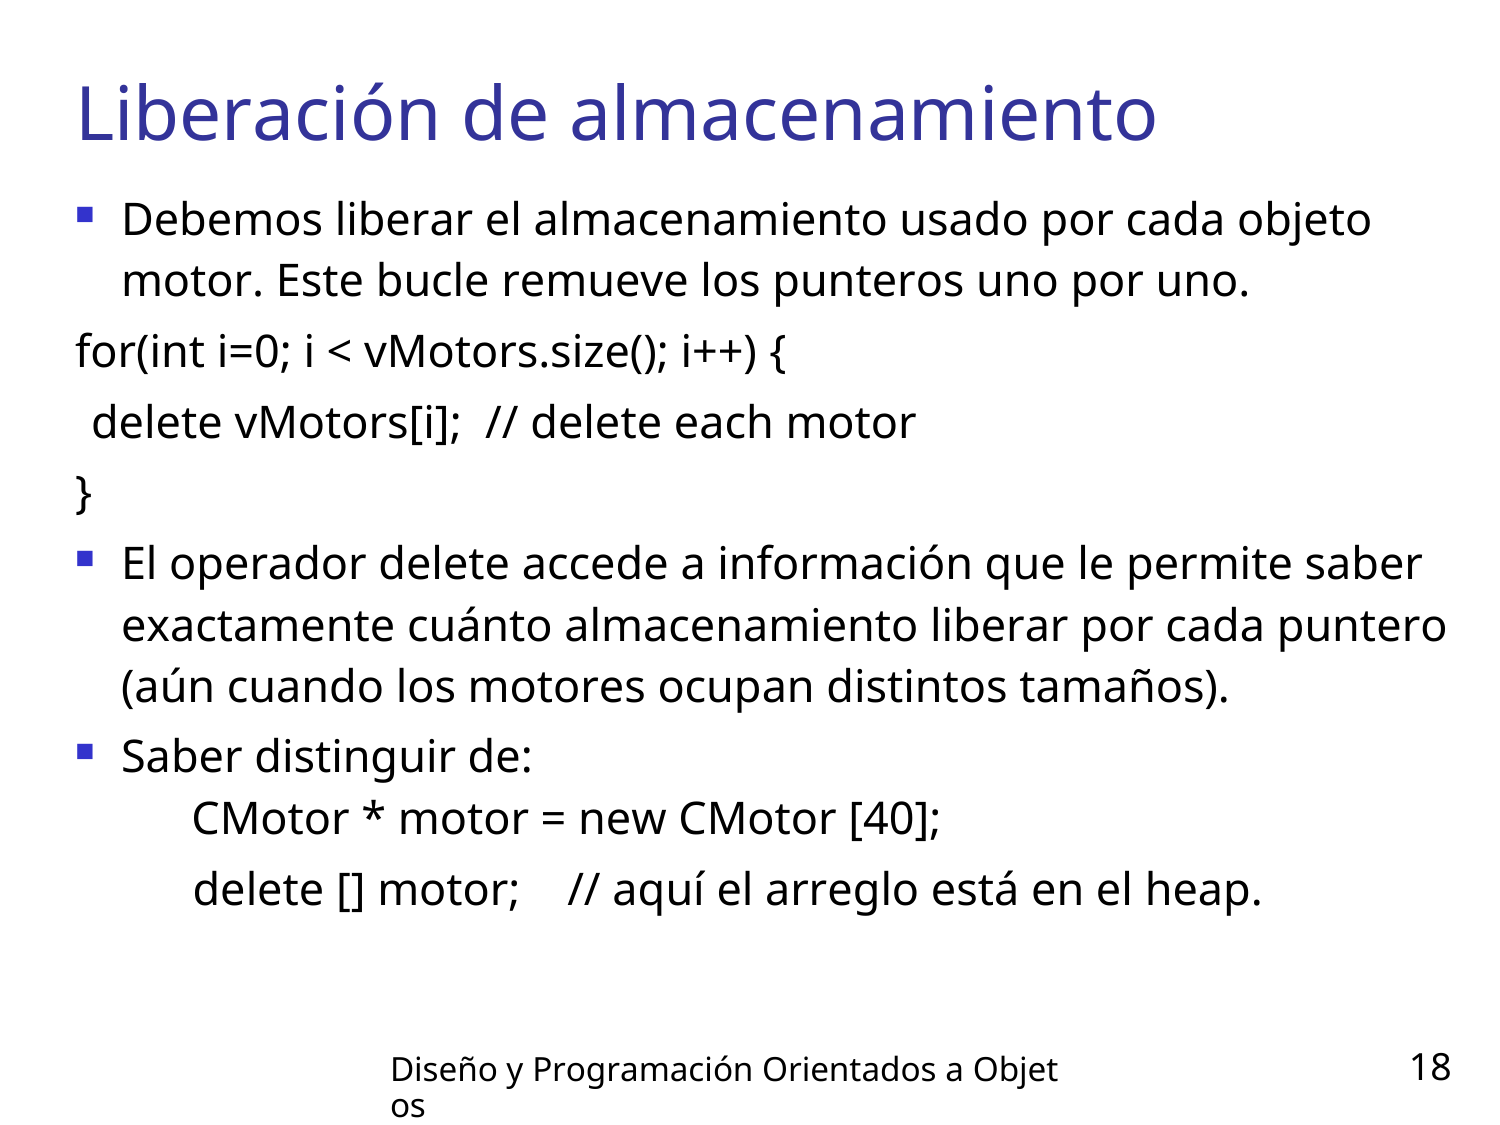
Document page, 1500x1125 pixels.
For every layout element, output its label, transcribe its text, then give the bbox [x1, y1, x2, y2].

title Liberación de almacenamiento [75, 25, 1466, 188]
list Debemos liberar el almacenamiento usado por cada objeto motor. Este bucle remueve los punteros uno por uno. for(int i=0; i < vMotors.size(); i++)‏ { delete vMotors[i]; // delete each motor } El operador delete accede a información que le permite saber exactamente cuánto almacenamiento liberar por cada puntero (aún cuando los motores ocupan distintos tamaños). Saber distinguir de: CMotor * motor = new CMotor [40]; delete [] motor; // aquí el arreglo está en el heap. [75, 187, 1462, 931]
